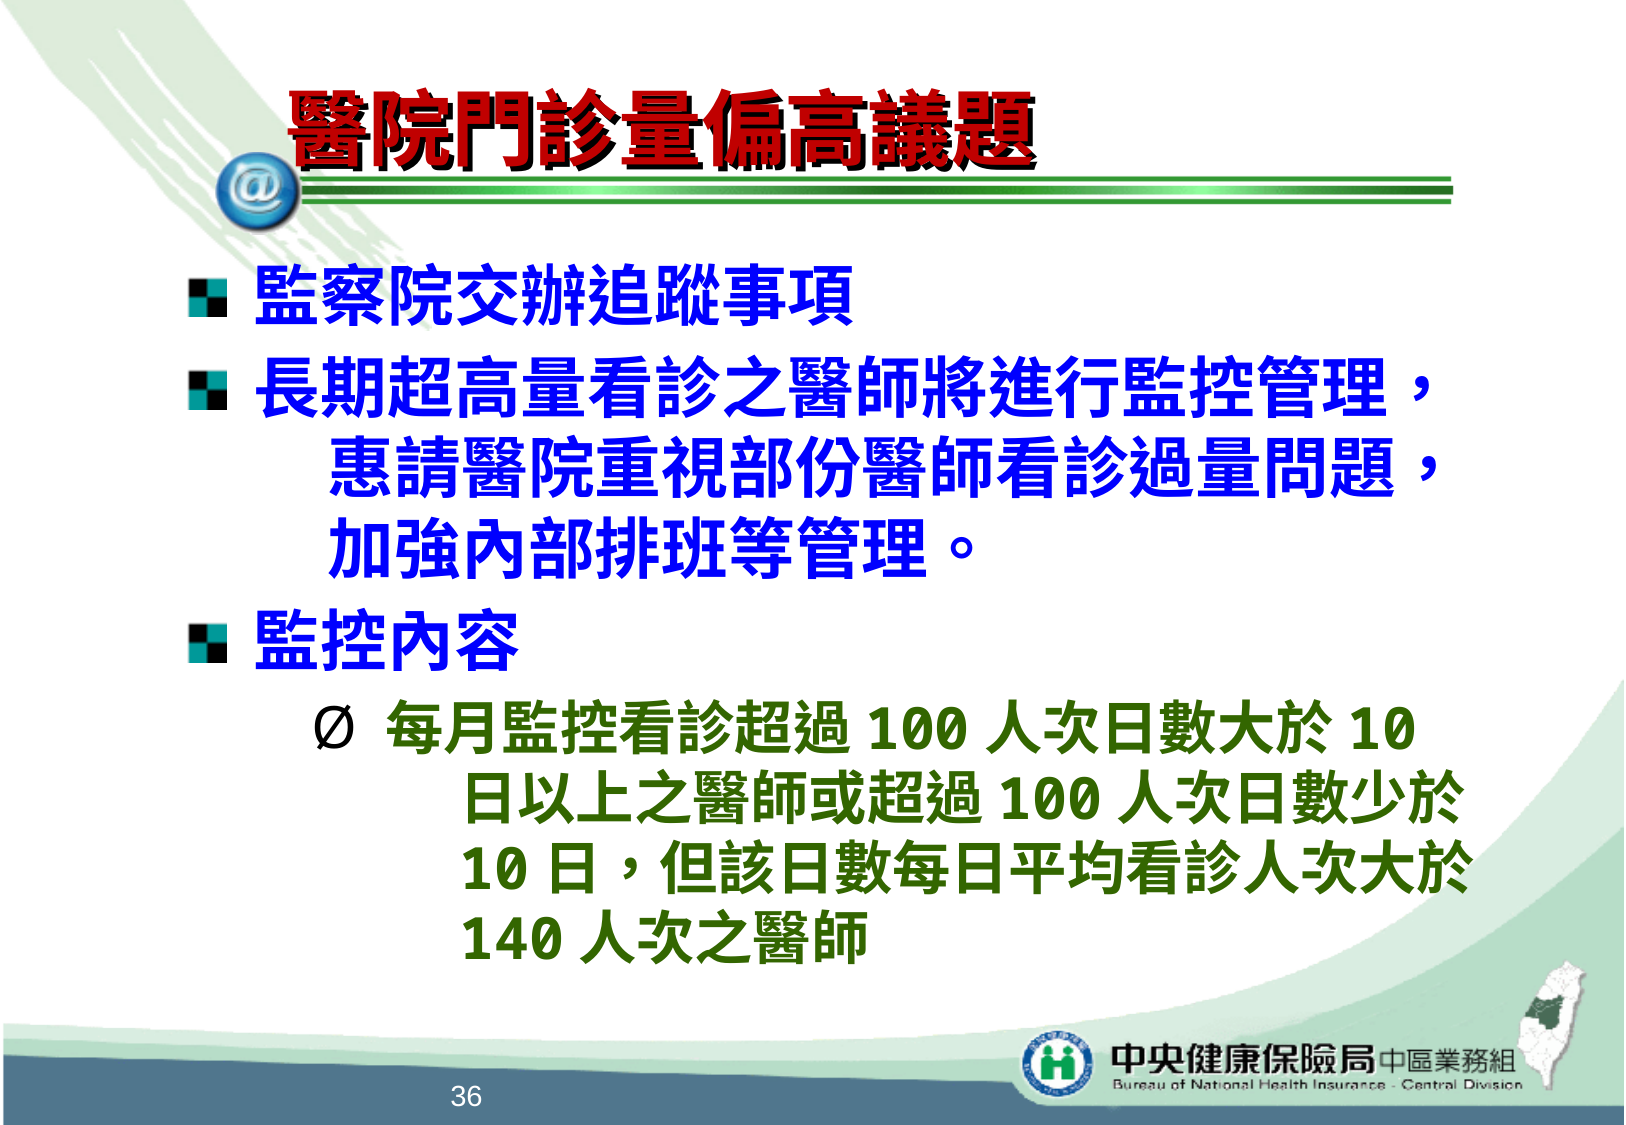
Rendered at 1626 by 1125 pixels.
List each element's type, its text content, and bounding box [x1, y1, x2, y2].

title 醫院門診量偏高議題 [285, 0, 1562, 176]
text_box [435, 1065, 815, 1125]
list 監察院交辦追蹤事項 長期超高量看診之醫師將進行監控管理，惠請醫院重視部份醫師看診過量問題，加強內部排班等管理。 監控內容 每月監控看診超過100人次日數大於10日以上之醫師或超過100人次日數少於10日，但該日數每日平均看診人次大於140人次之醫師 [165, 246, 1499, 985]
